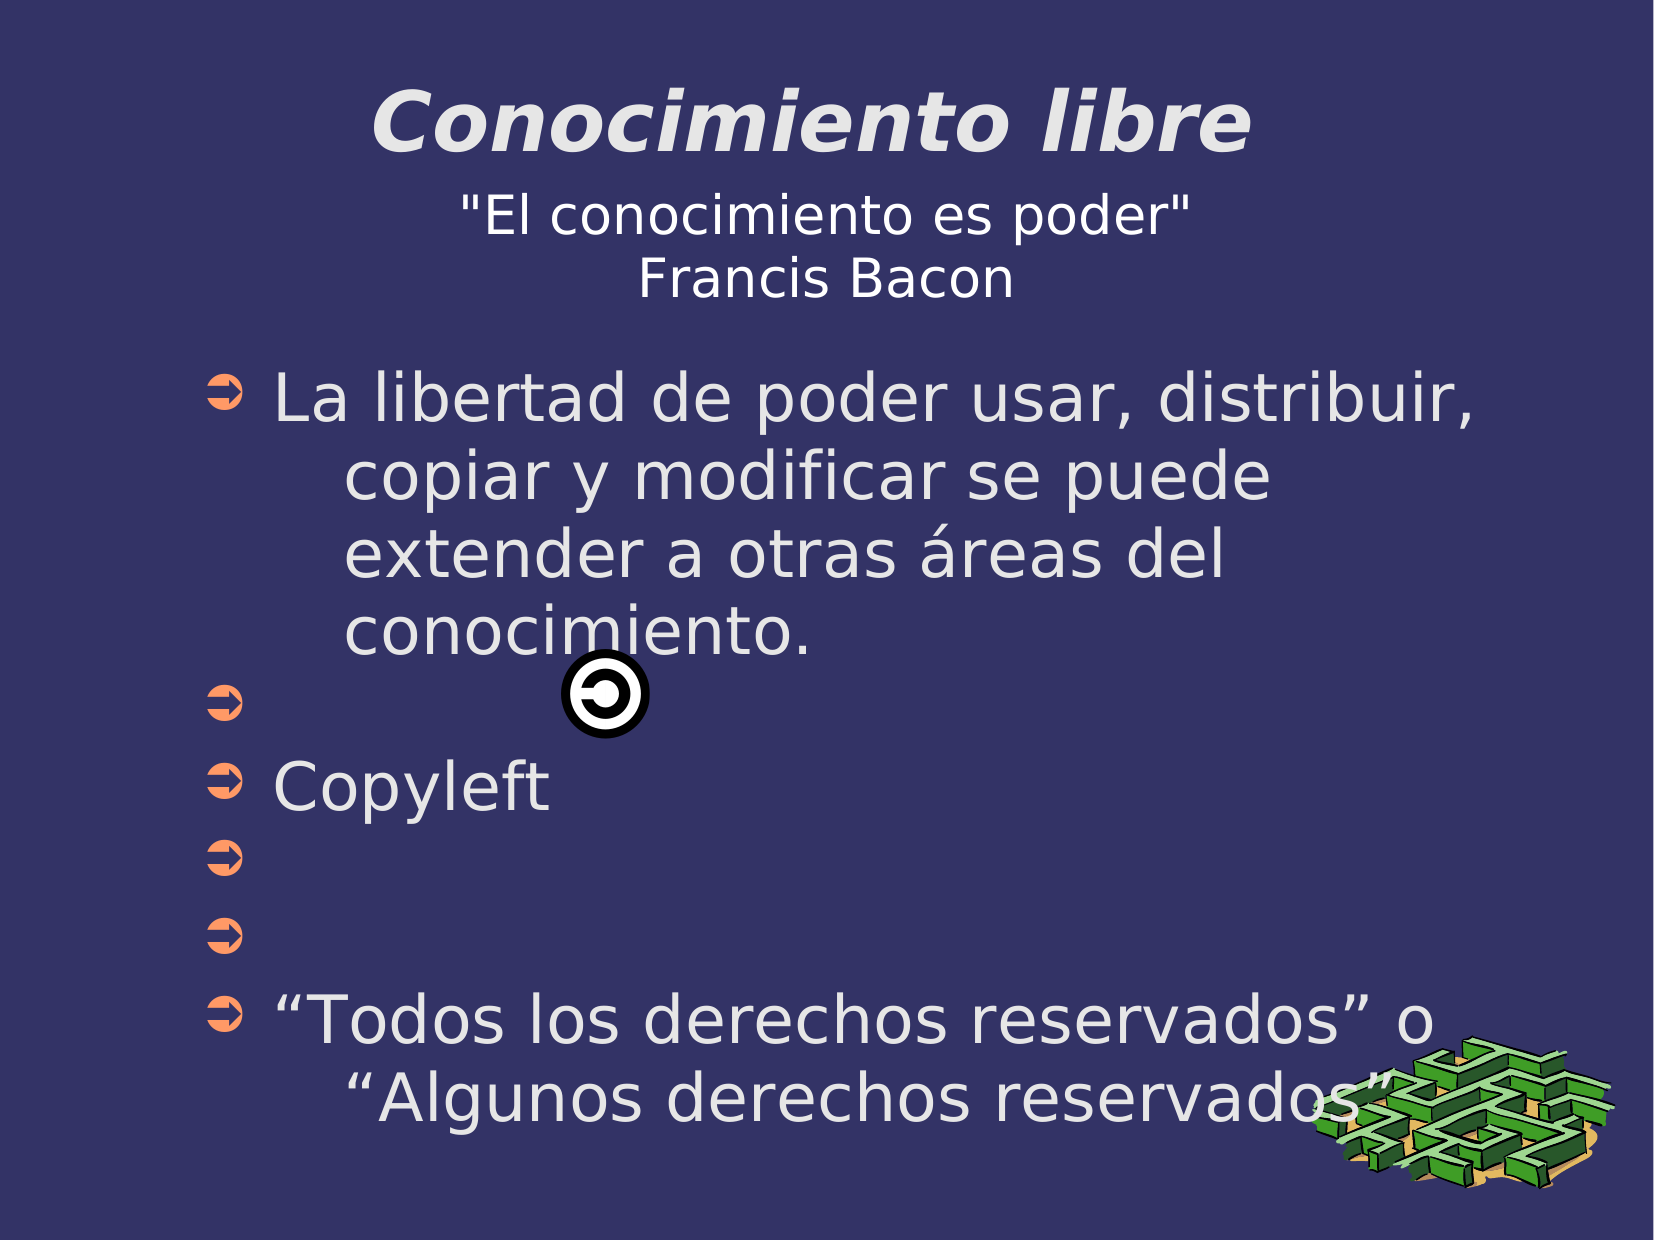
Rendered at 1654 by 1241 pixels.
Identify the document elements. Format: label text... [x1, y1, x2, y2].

picture [561, 649, 650, 739]
text_box "El conocimiento es poder" Francis Bacon [413, 177, 1241, 319]
list La libertad de poder usar, distribuir, copiar y modificar se puede extender a otras áreas del conocimiento. Copyleft “Todos los derechos reservados” o “Algunos derechos reservados” [178, 359, 1570, 1127]
title Conocimiento libre [121, 26, 1534, 219]
